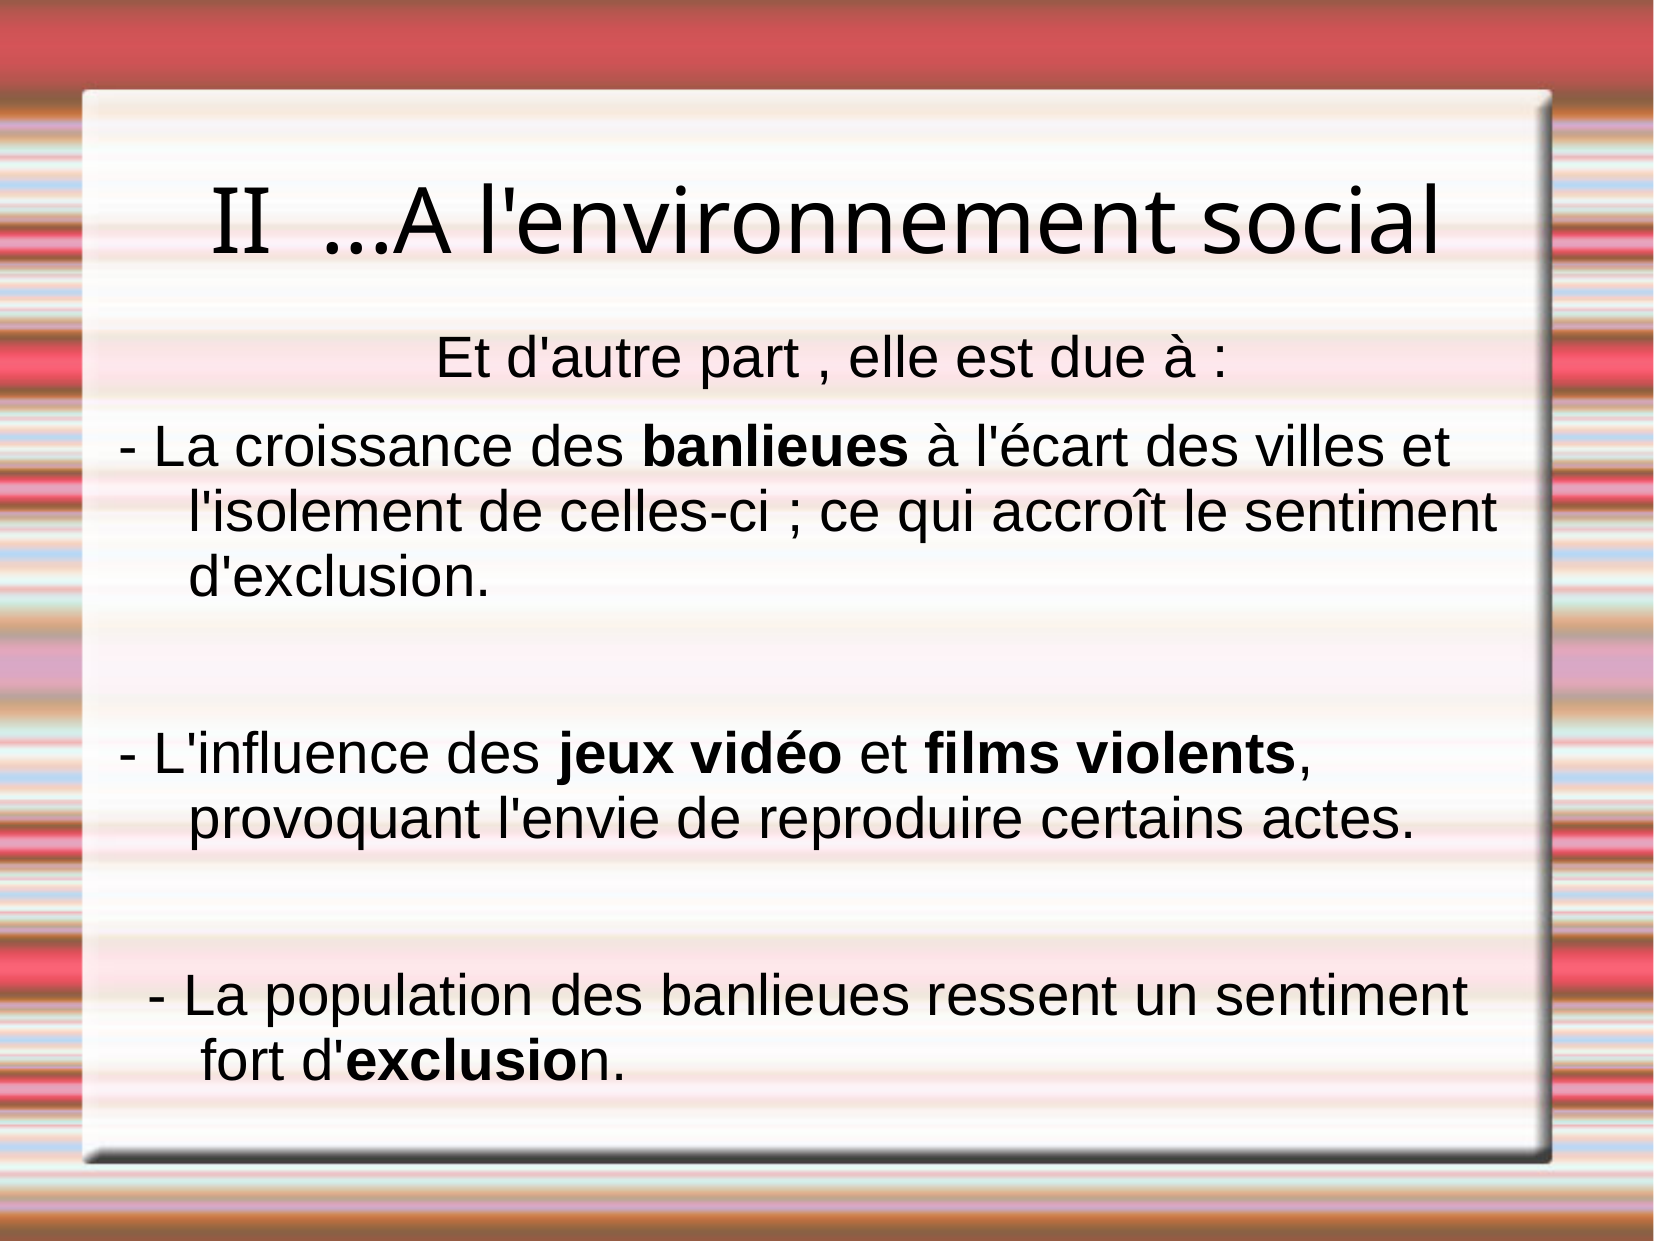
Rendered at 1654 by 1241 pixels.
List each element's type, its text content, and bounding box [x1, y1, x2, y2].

title II ...A l'environnement social [121, 114, 1534, 322]
list Et d'autre part , elle est due à : - La croissance des banlieues à l'écart des villes et l'isolement de celles-ci ; ce qui accroît le sentiment d'exclusion. - L'influence des jeux vidéo et films violents, provoquant l'envie de reproduire certains actes. - La population des banlieues ressent un sentiment fort d'exclusion. [59, 324, 1548, 1241]
picture [0, 0, 1654, 1241]
